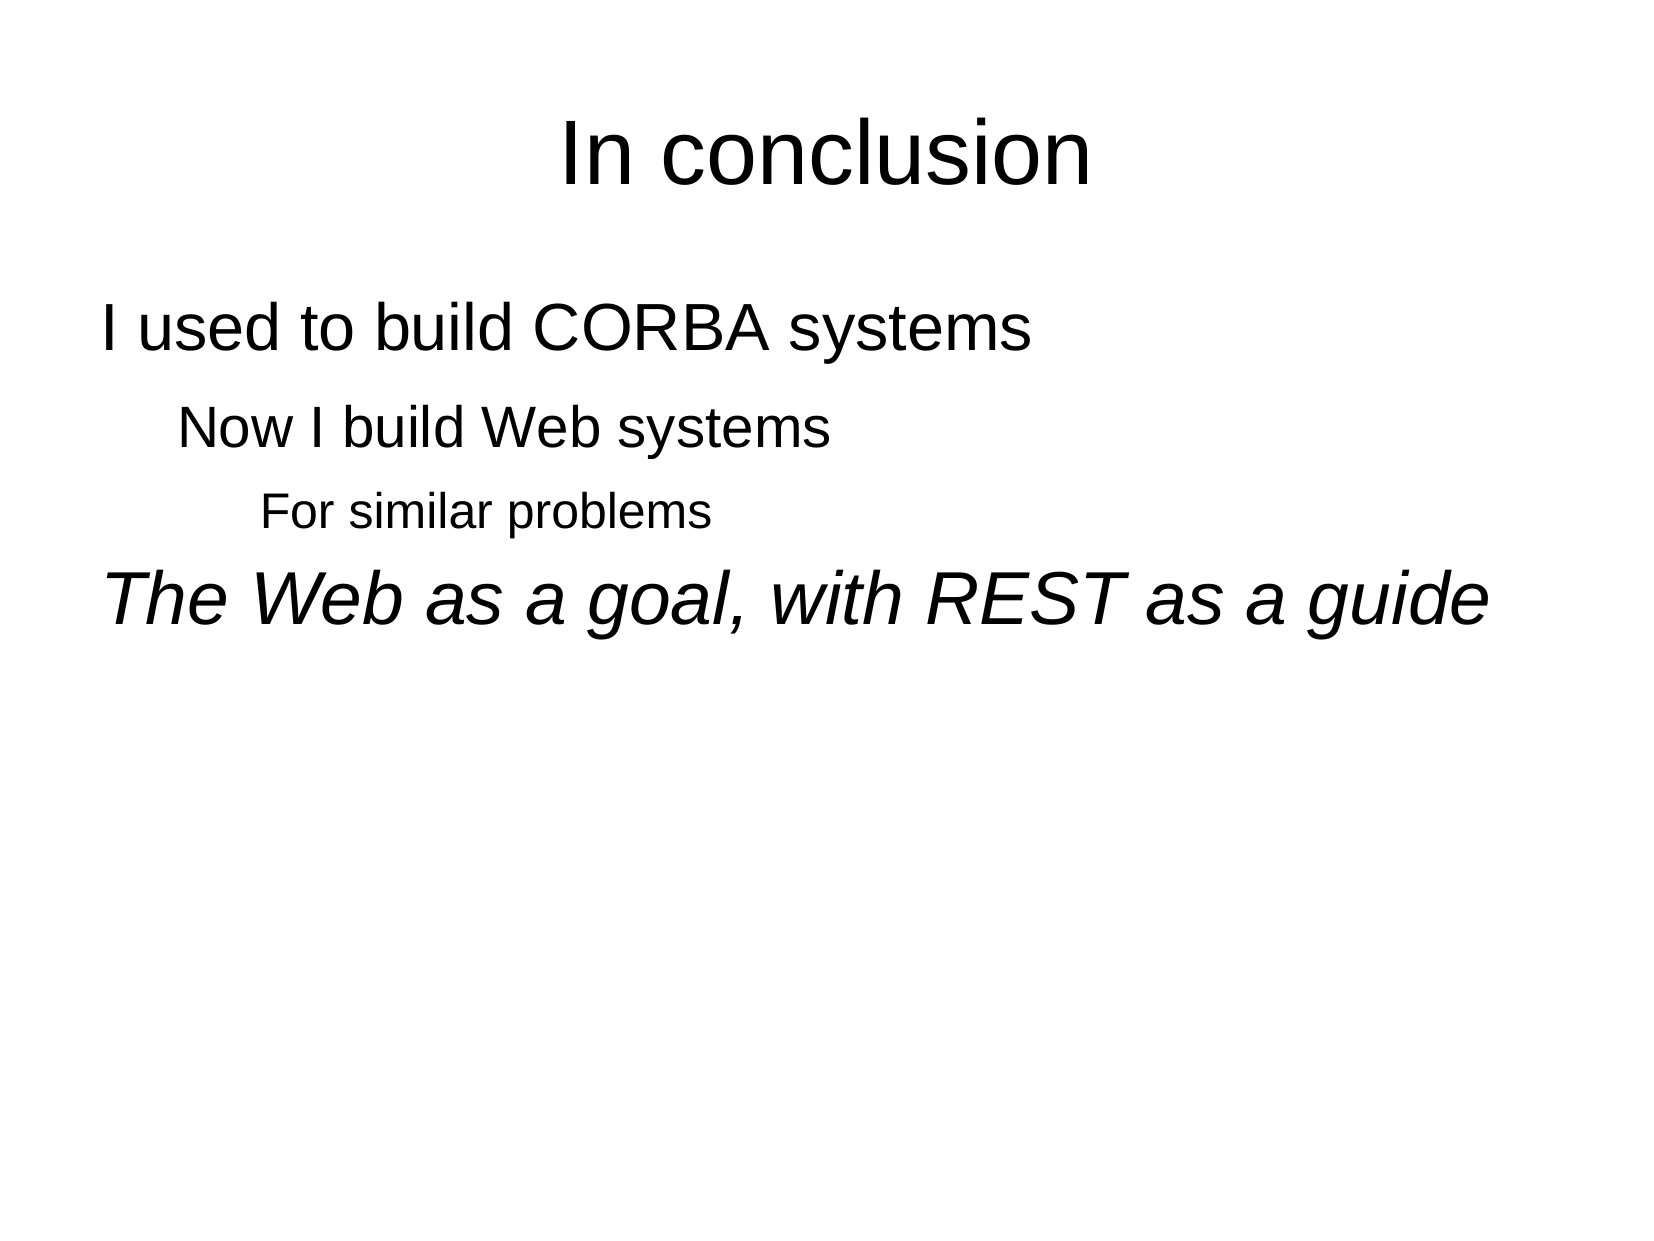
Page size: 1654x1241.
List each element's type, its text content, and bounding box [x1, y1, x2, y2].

list I used to build CORBA systems Now I build Web systems For similar problems The Web as a goal, with REST as a guide [82, 290, 1571, 1109]
title In conclusion [82, 49, 1571, 257]
